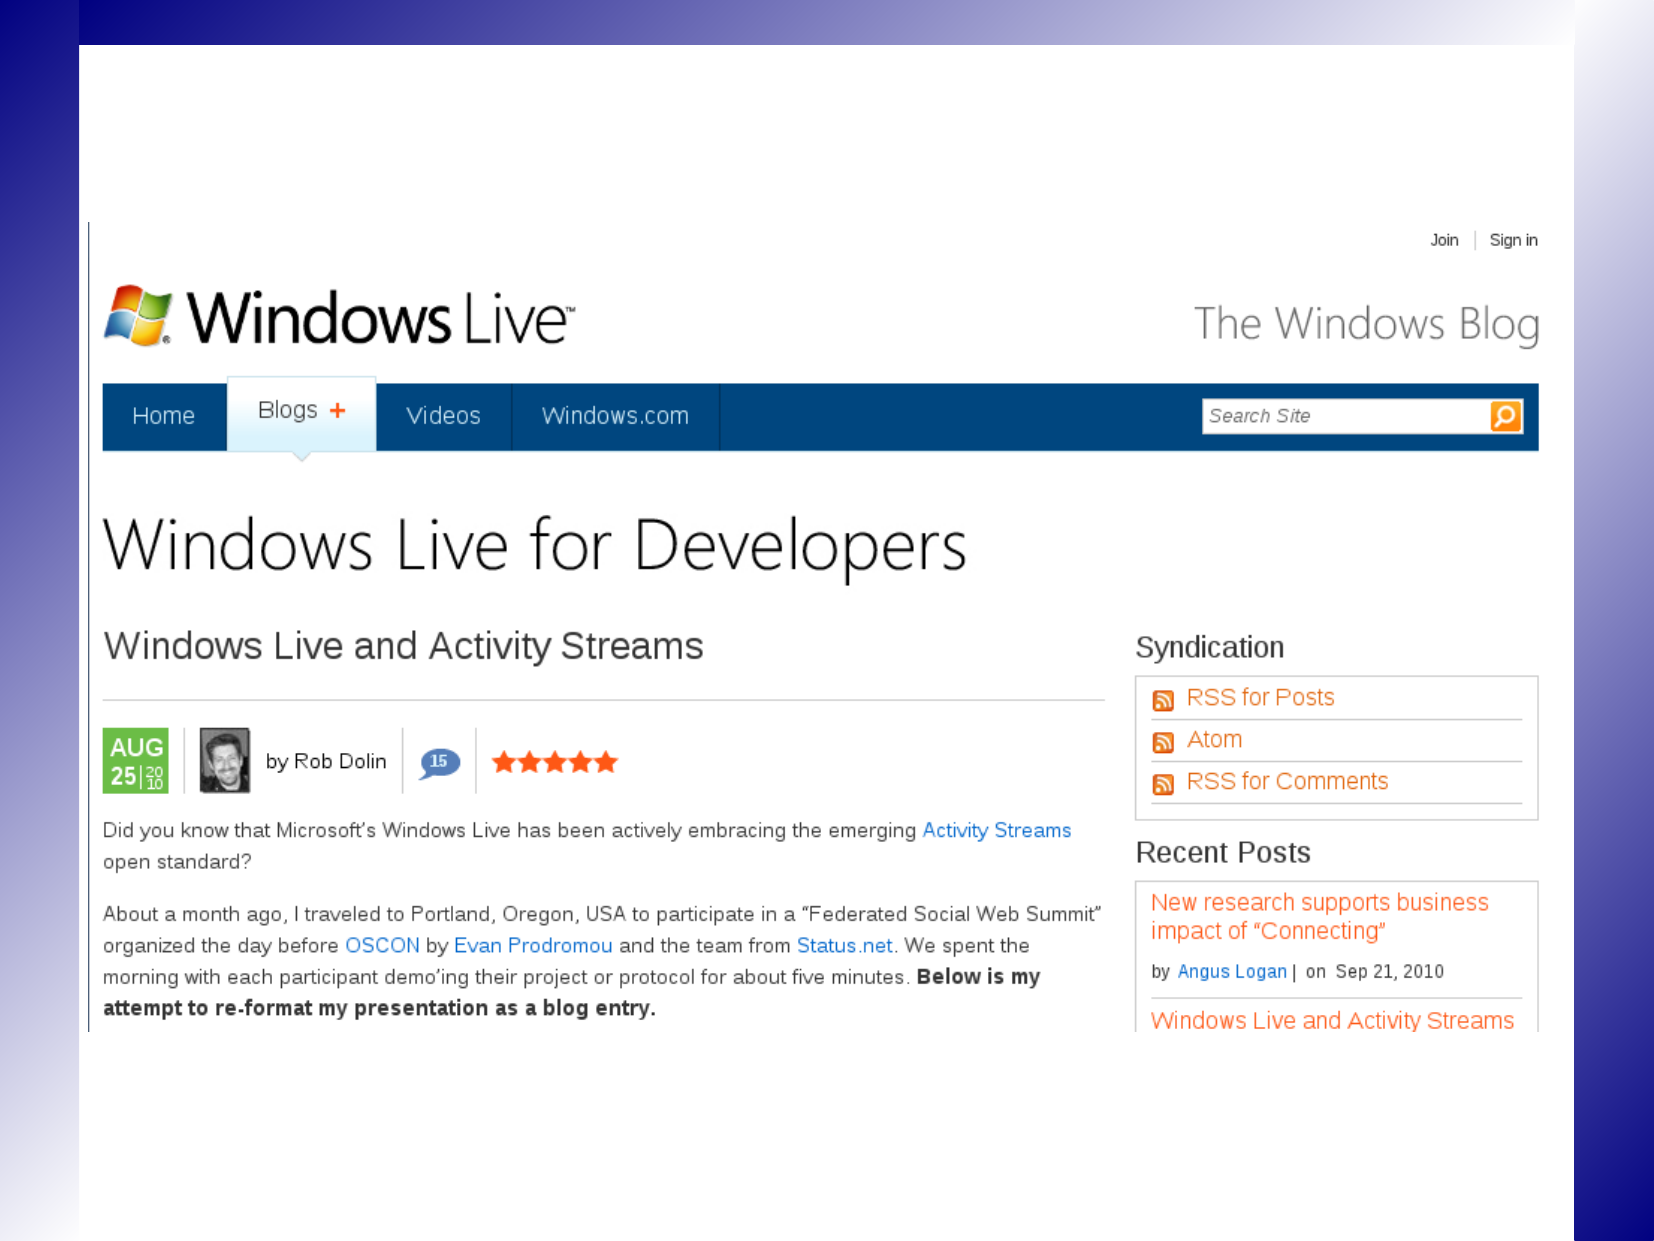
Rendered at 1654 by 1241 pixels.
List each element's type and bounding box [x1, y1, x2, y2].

picture [88, 222, 1551, 1032]
